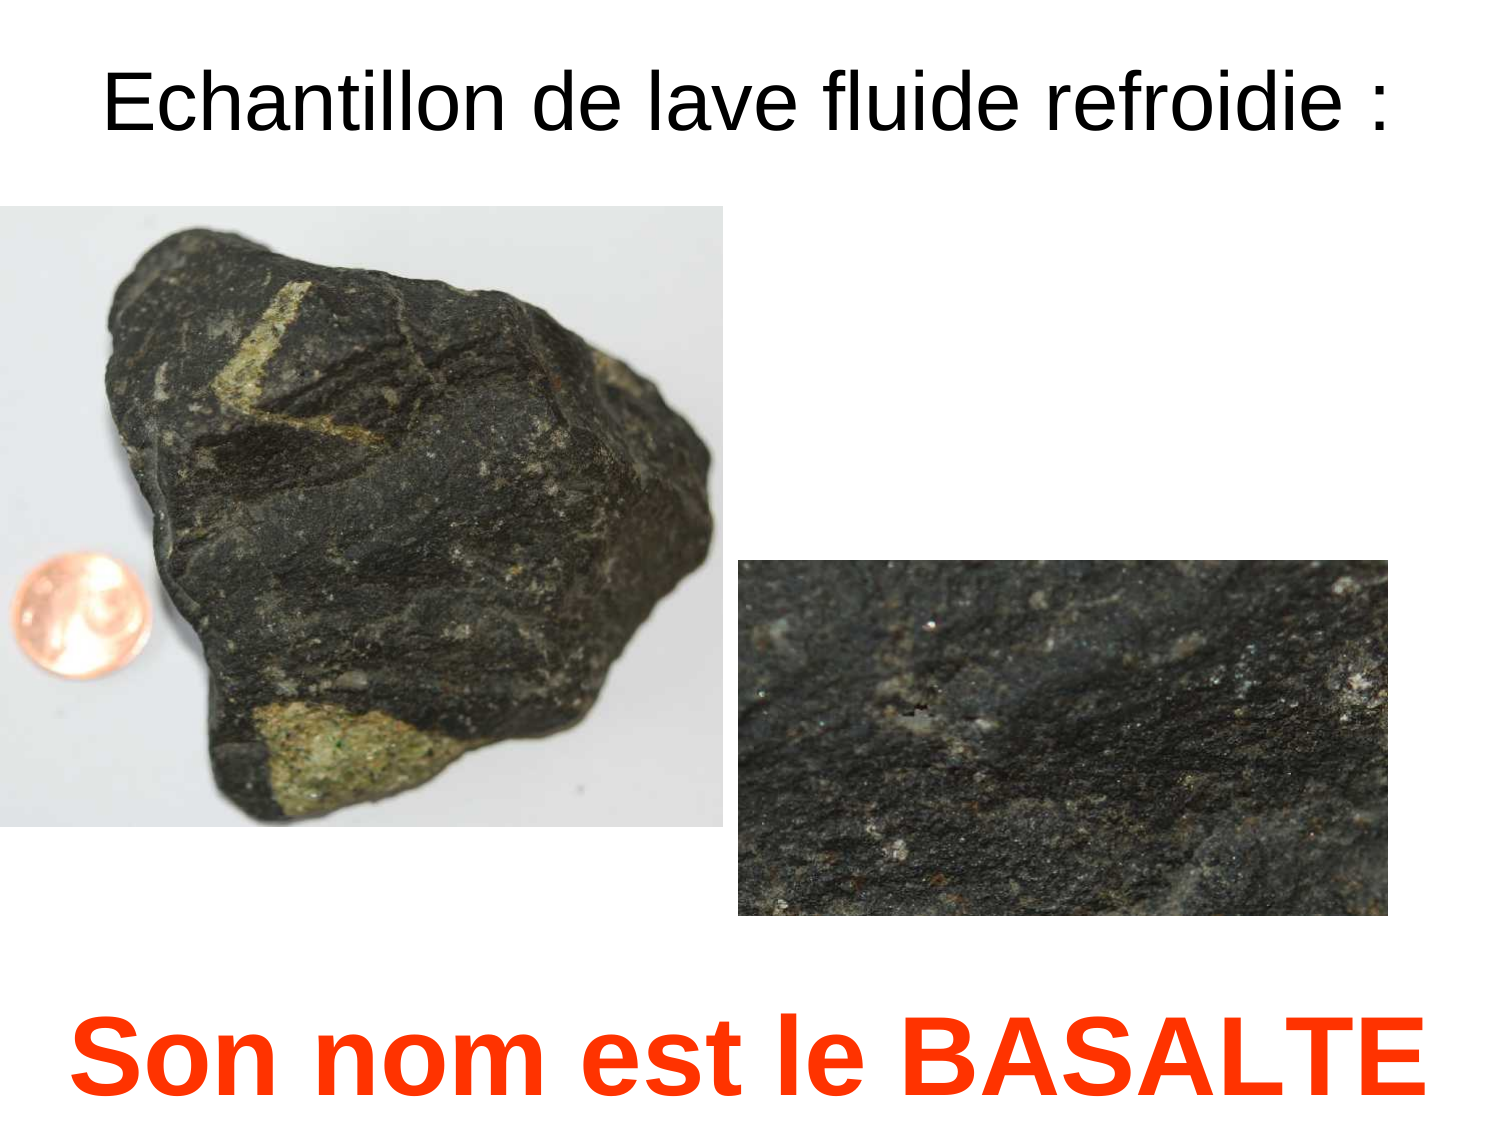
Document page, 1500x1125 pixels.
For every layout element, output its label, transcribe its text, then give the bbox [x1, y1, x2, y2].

picture [0, 206, 723, 827]
picture [738, 560, 1388, 916]
text_box Echantillon de lave fluide refroidie : [71, 3, 1422, 191]
text_box Son nom est le BASALTE [53, 974, 1446, 1125]
